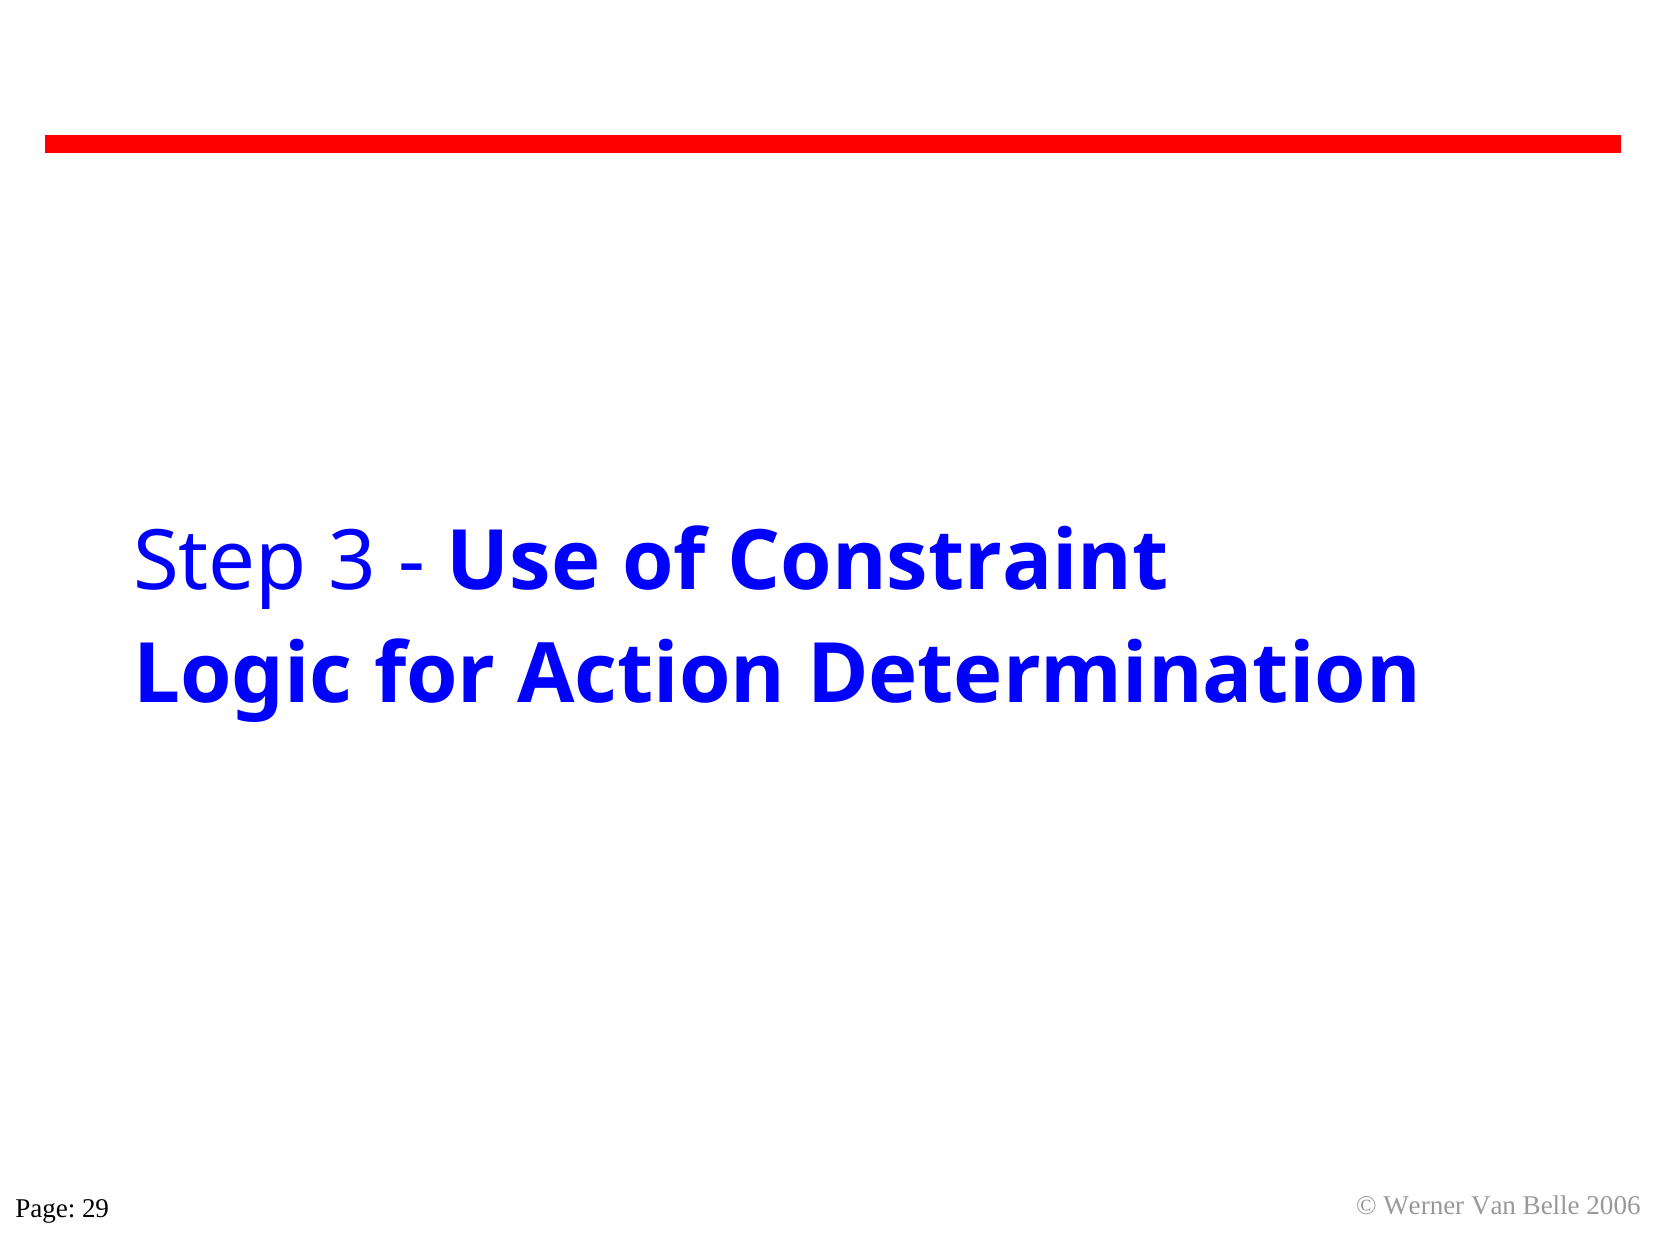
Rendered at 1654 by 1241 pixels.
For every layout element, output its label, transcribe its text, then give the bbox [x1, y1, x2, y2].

title Step 3 - Use of Constraint Logic for Action Determination [133, 463, 1654, 765]
